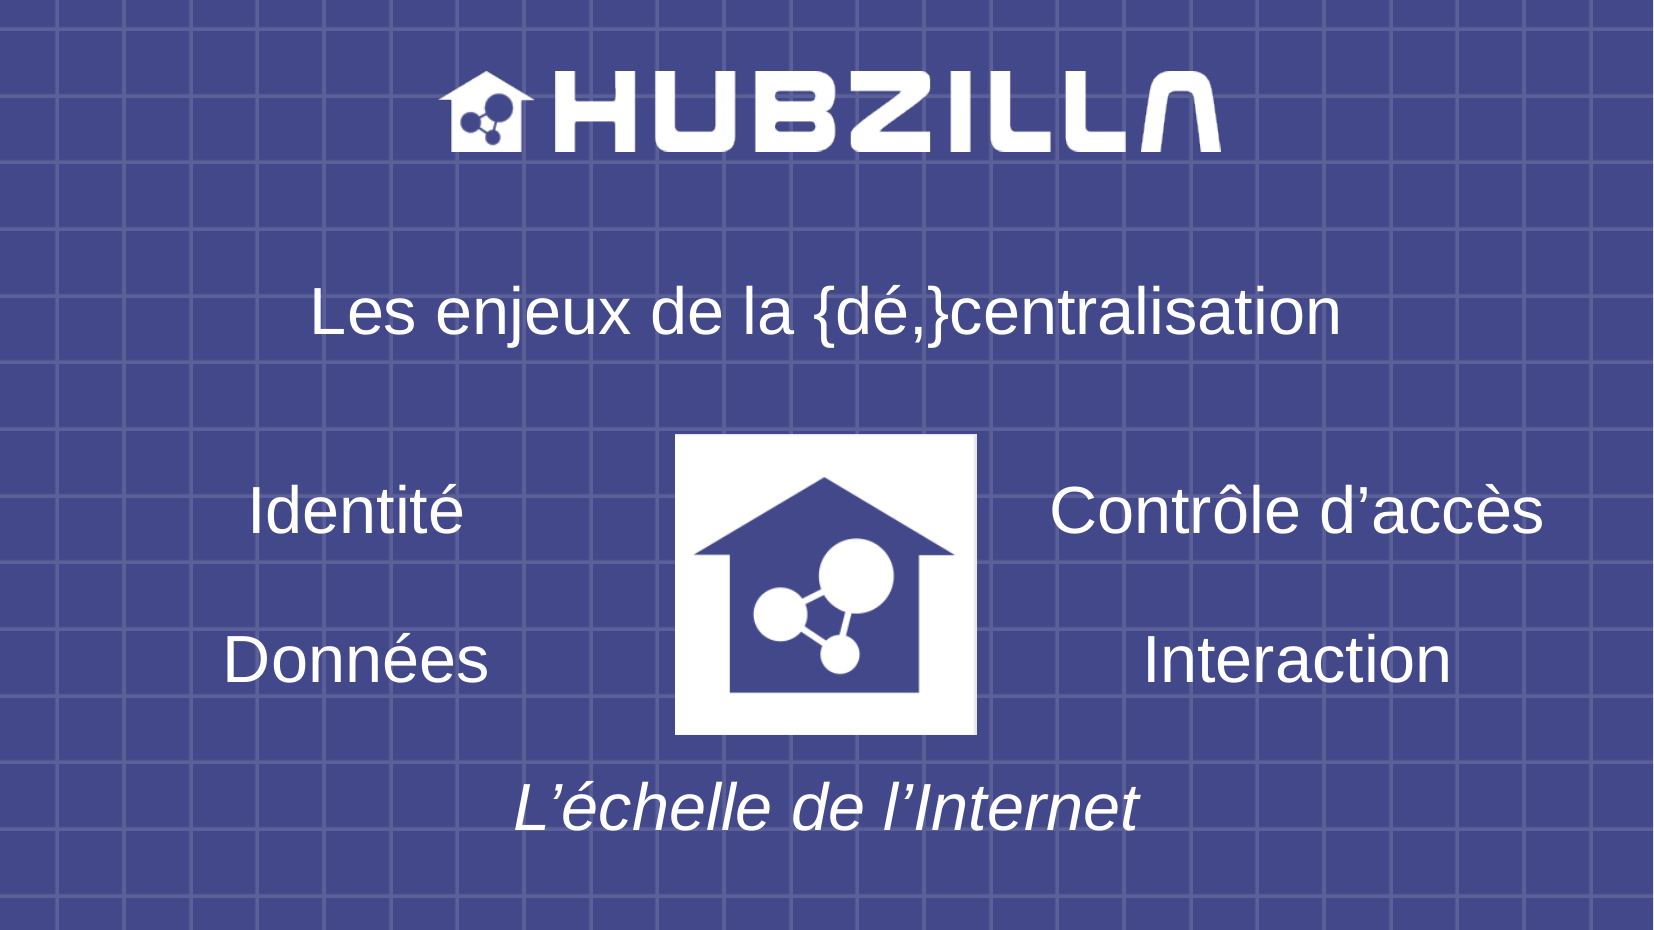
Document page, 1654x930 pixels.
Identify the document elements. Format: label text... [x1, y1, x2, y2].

text_box Contrôle d’accès Interaction [1020, 405, 1576, 766]
text_box L’échelle de l’Internet [82, 713, 1571, 902]
picture [0, 0, 1654, 930]
subtitle Identité Données [82, 406, 631, 713]
text_box Les enjeux de la {dé,}centralisation [82, 217, 1571, 406]
